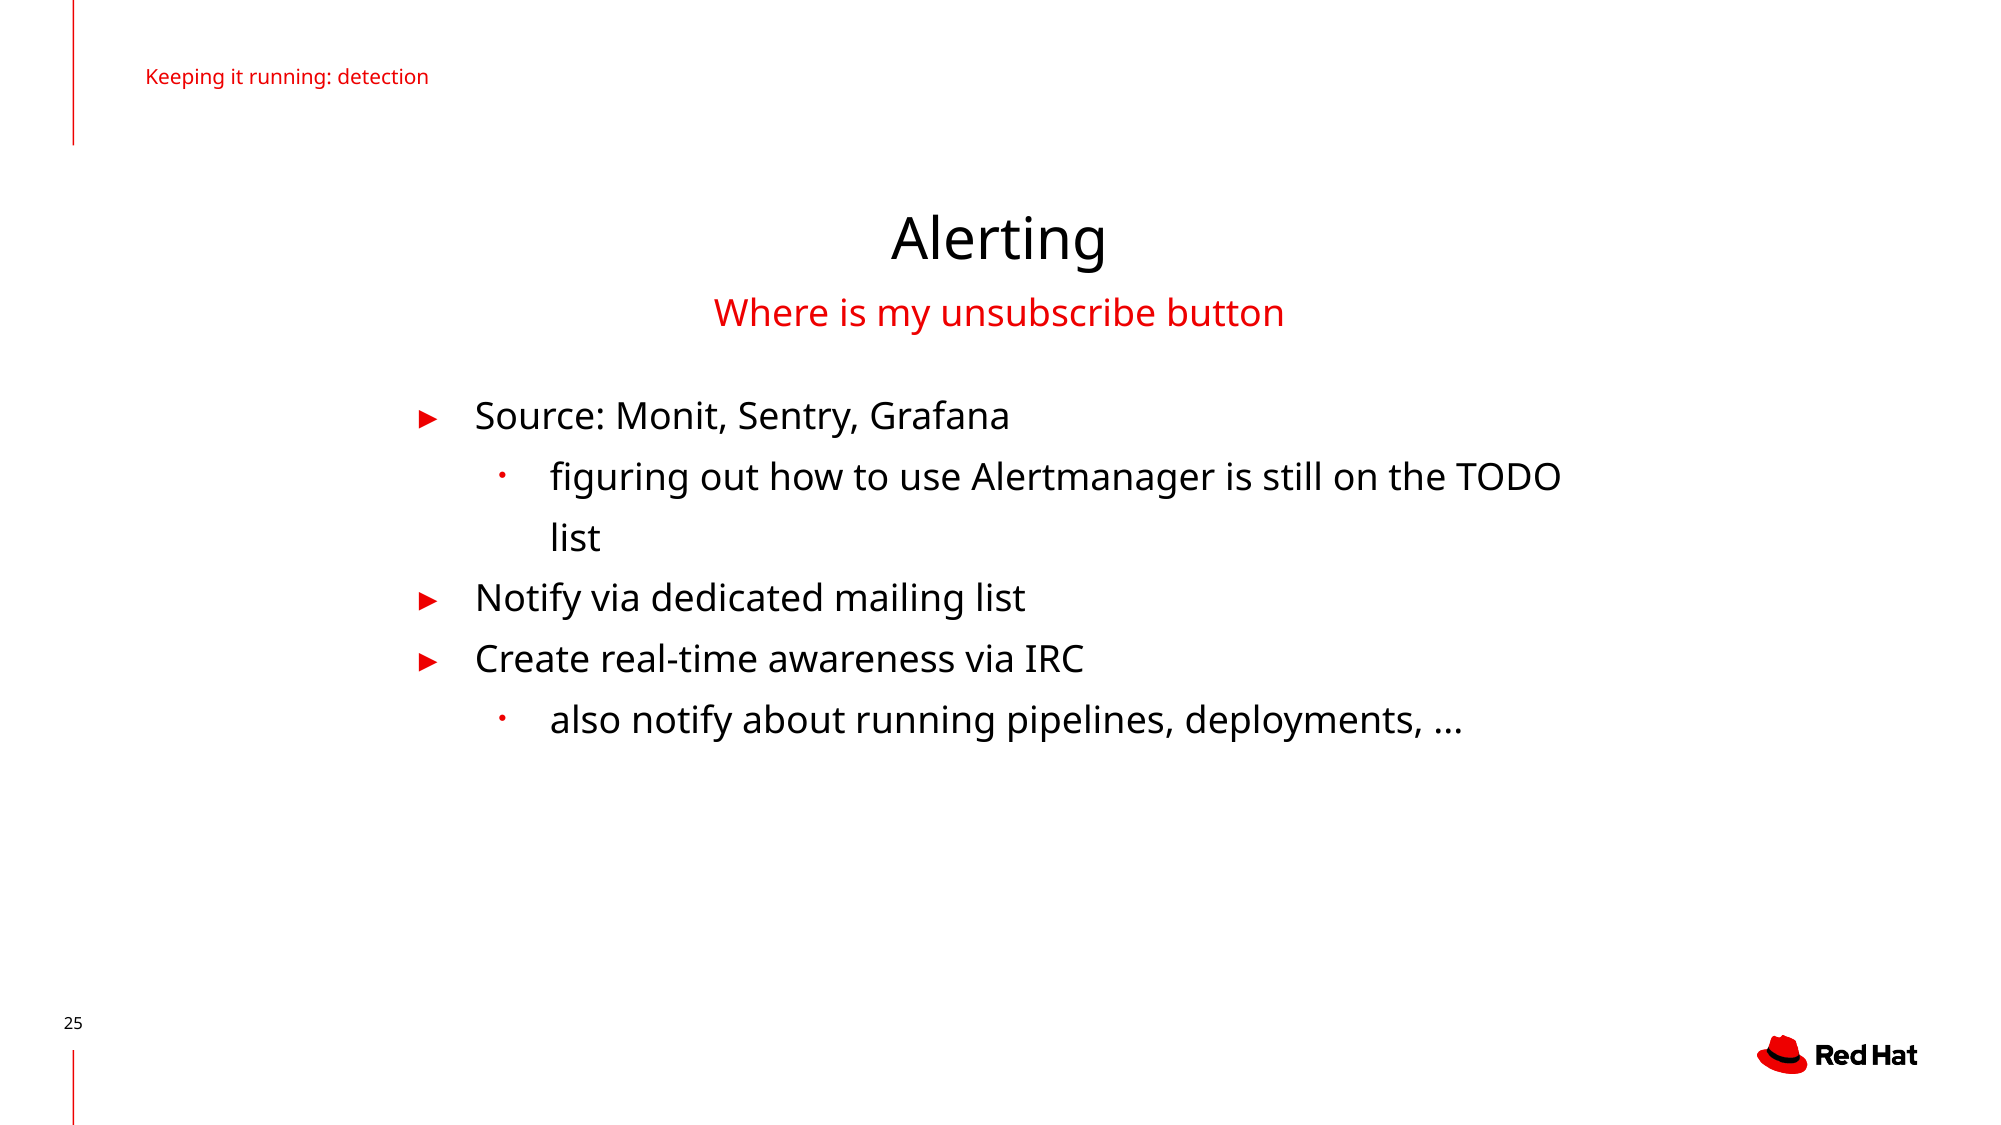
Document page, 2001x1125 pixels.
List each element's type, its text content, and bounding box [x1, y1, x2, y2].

title Alerting [145, 180, 1855, 271]
subtitle Keeping it running: detection [73, 9, 919, 143]
slide_number <number> [13, 1012, 134, 1036]
list Source: Monit, Sentry, Grafana figuring out how to use Alertmanager is still on the TODO list Notify via dedicated mailing list Create real-time awareness via IRC also notify about running pipelines, deployments, ... [399, 376, 1600, 979]
picture [1757, 1035, 1918, 1074]
subtitle Where is my unsubscribe button [145, 271, 1855, 320]
